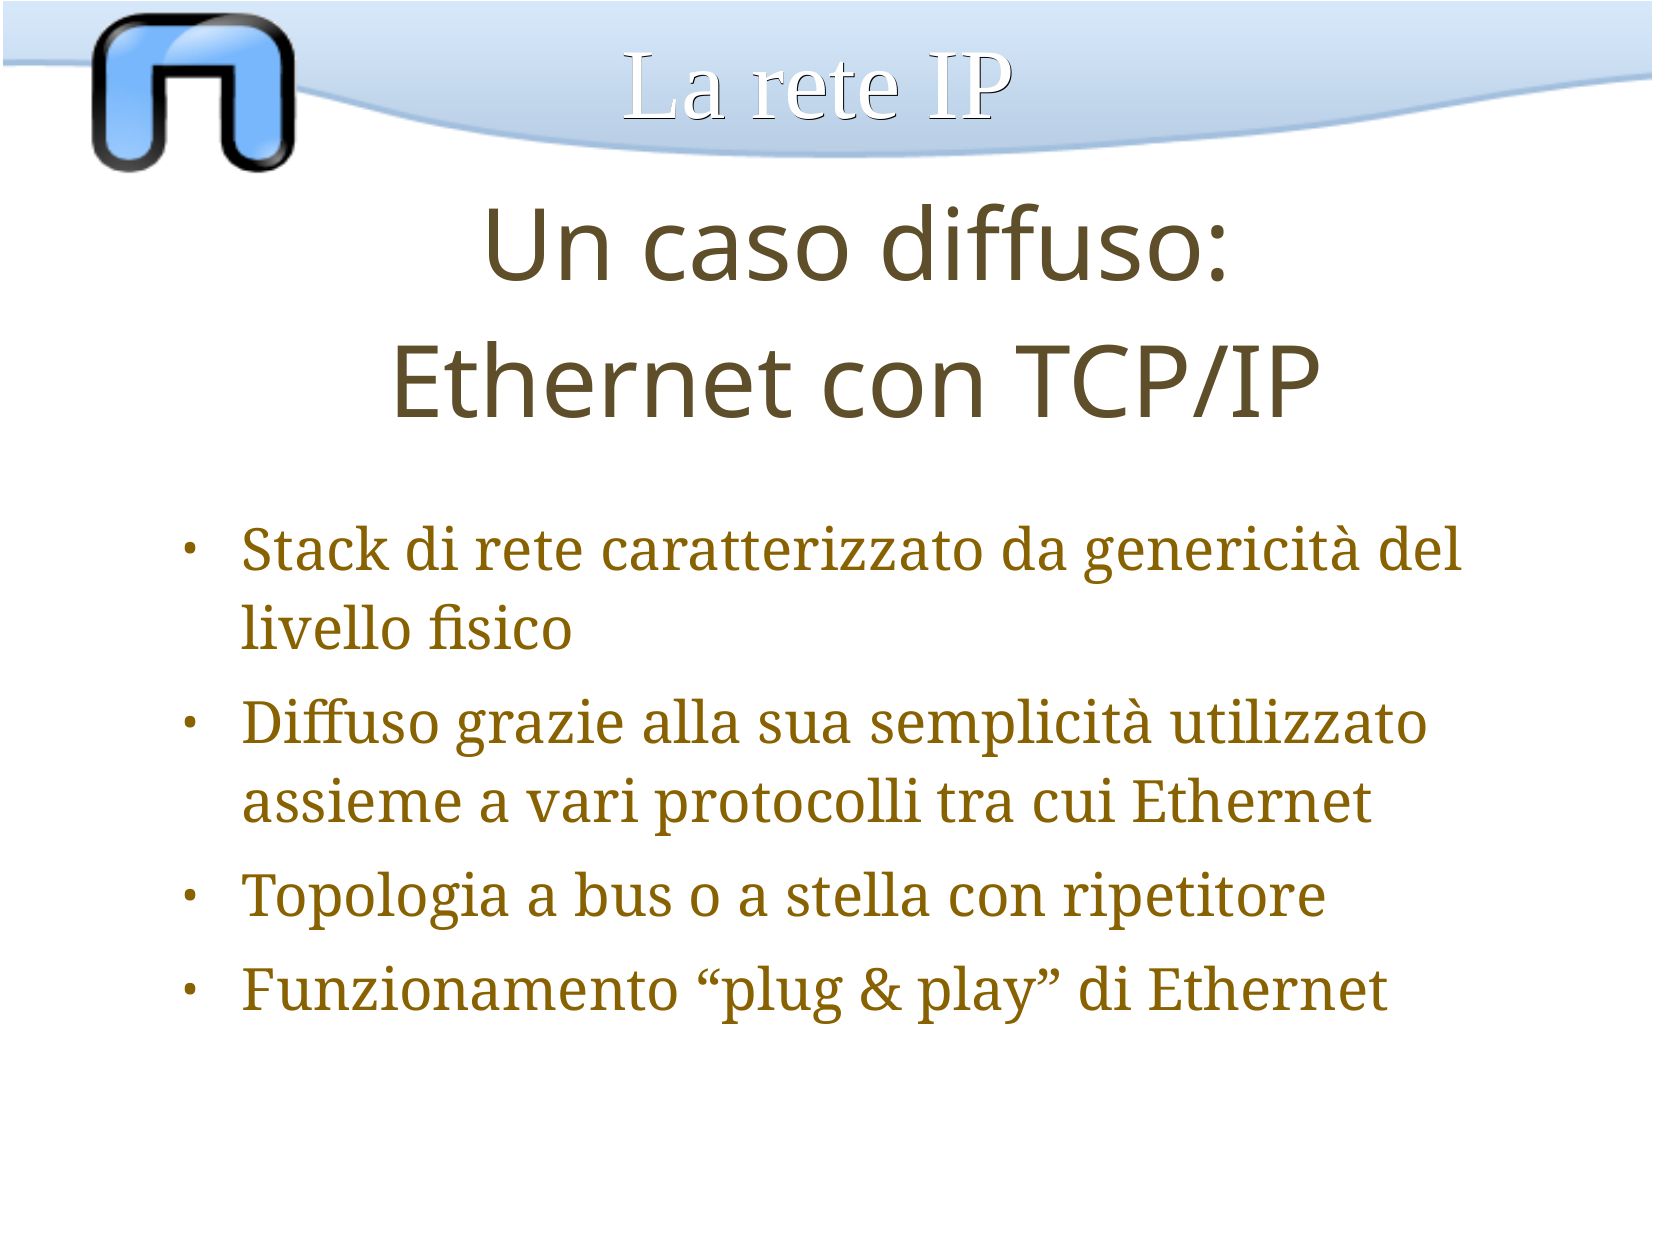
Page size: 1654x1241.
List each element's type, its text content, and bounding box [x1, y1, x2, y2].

text_box La rete IP [573, 29, 1063, 147]
picture [0, 0, 1654, 1241]
list Stack di rete caratterizzato da genericità del livello fisico Diffuso grazie alla sua semplicità utilizzato assieme a vari protocolli tra cui Ethernet Topologia a bus o a stella con ripetitore Funzionamento “plug & play” di Ethernet [147, 507, 1565, 1211]
title Un caso diffuso: Ethernet con TCP/IP [147, 147, 1565, 473]
